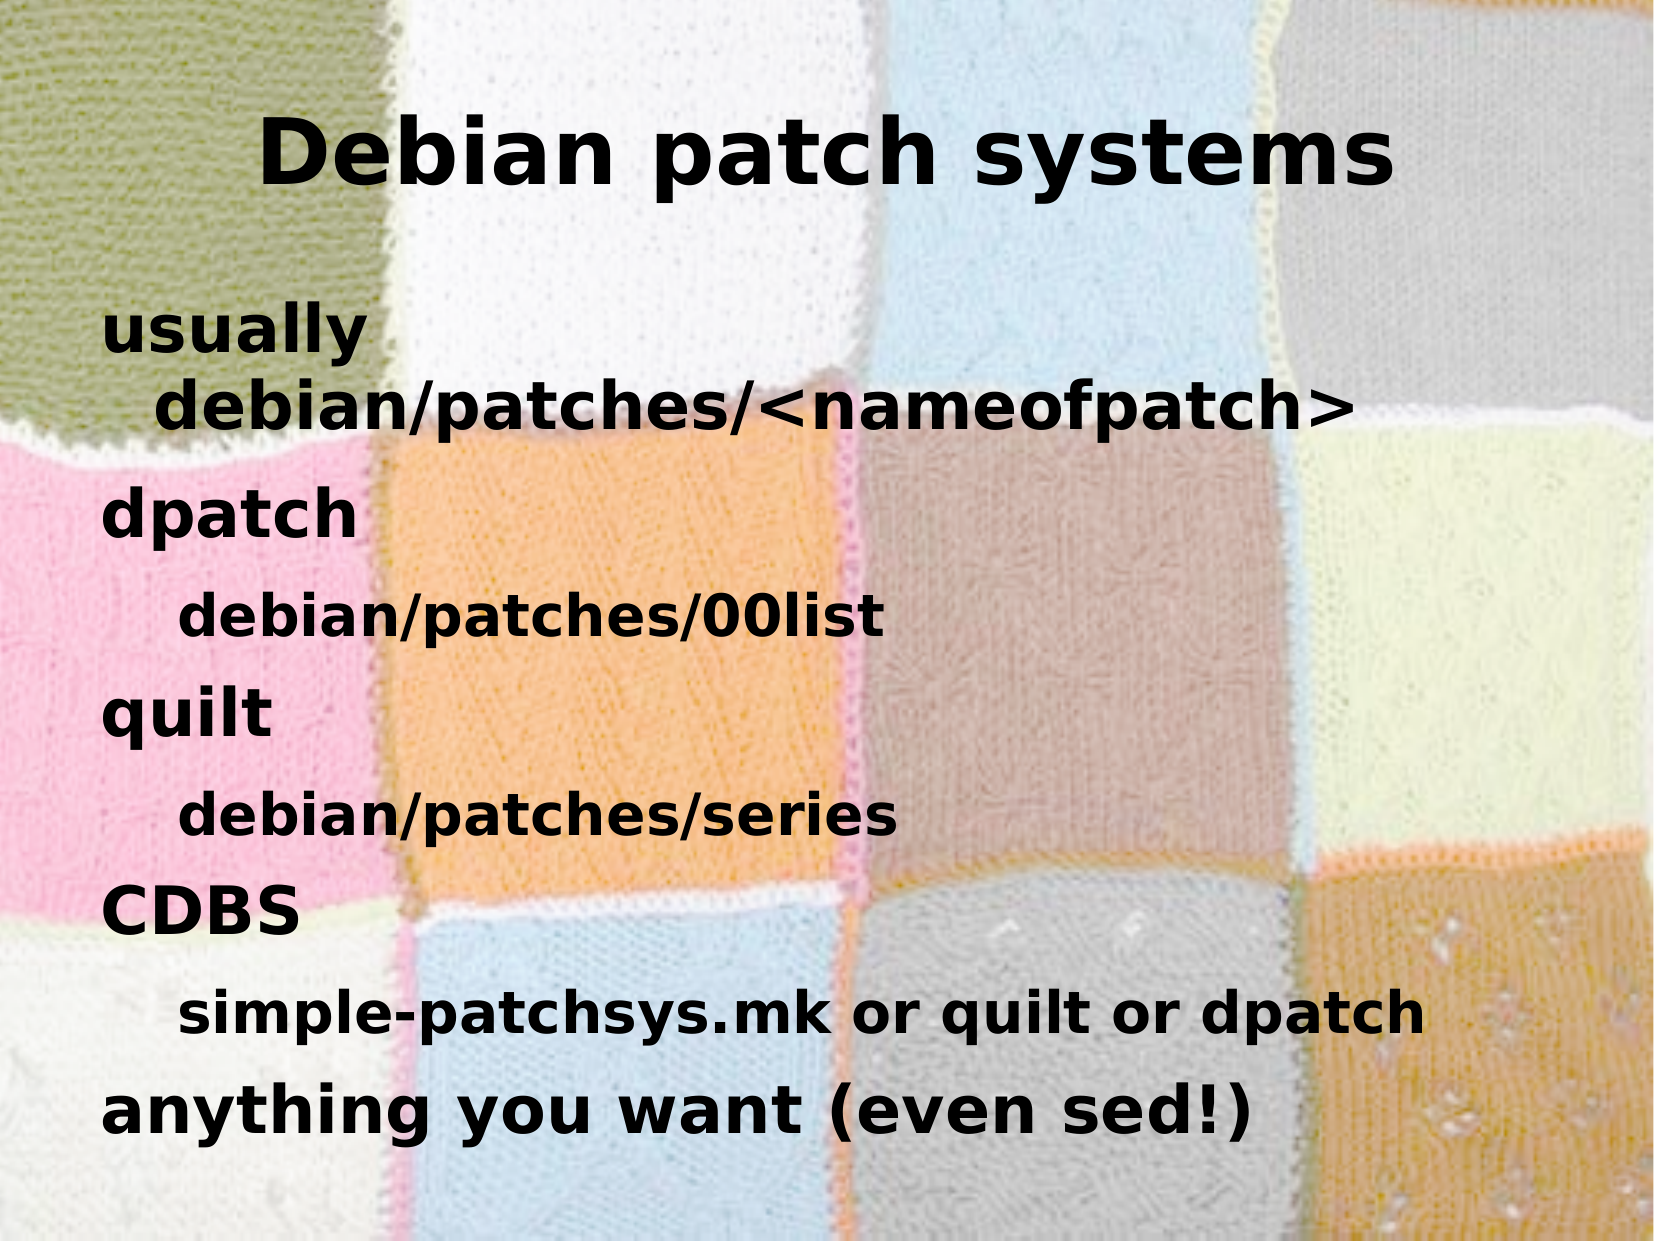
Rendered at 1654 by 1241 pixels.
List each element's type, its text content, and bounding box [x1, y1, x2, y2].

list usually debian/patches/<nameofpatch> dpatch debian/patches/00list quilt debian/patches/series CDBS simple-patchsys.mk or quilt or dpatch anything you want (even sed!) [82, 290, 1571, 1150]
picture [0, 0, 1654, 1241]
title Debian patch systems [82, 56, 1571, 250]
